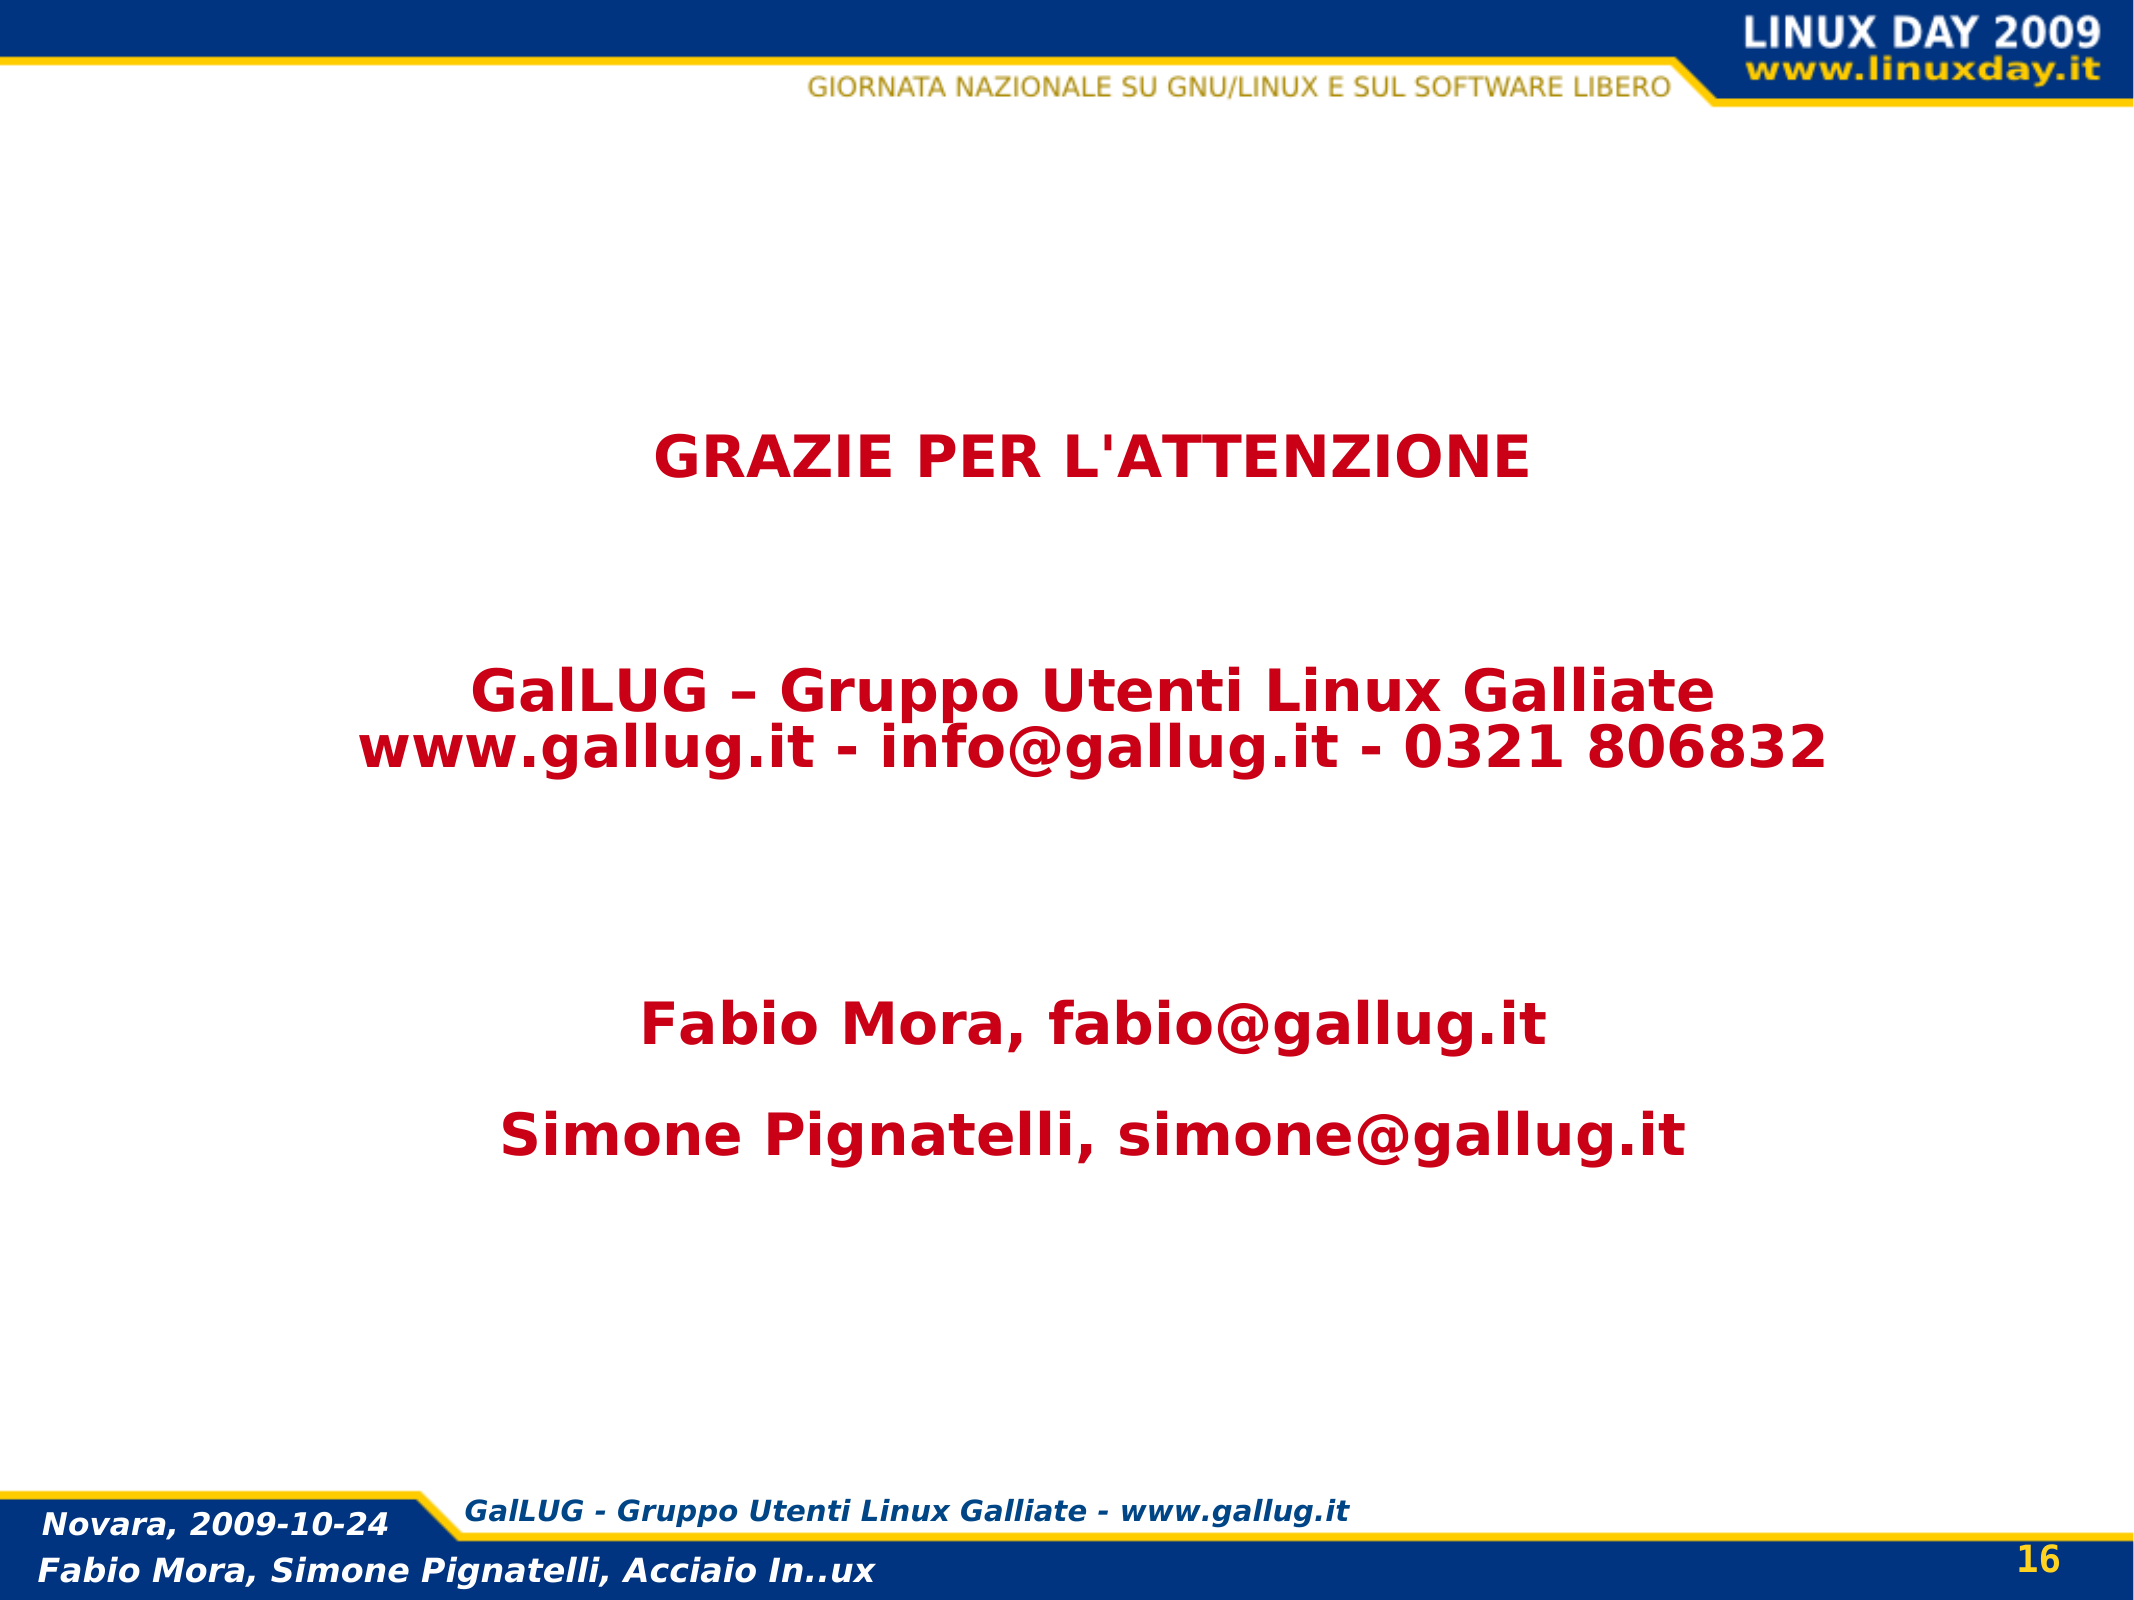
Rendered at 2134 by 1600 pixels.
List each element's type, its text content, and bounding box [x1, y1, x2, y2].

picture [0, 0, 2134, 1600]
subtitle GRAZIE PER L'ATTENZIONE GalLUG – Gruppo Utenti Linux Galliate www.gallug.it - info@gallug.it - 0321 806832 Fabio Mora, fabio@gallug.it Simone Pignatelli, simone@gallug.it [106, 159, 2080, 1441]
